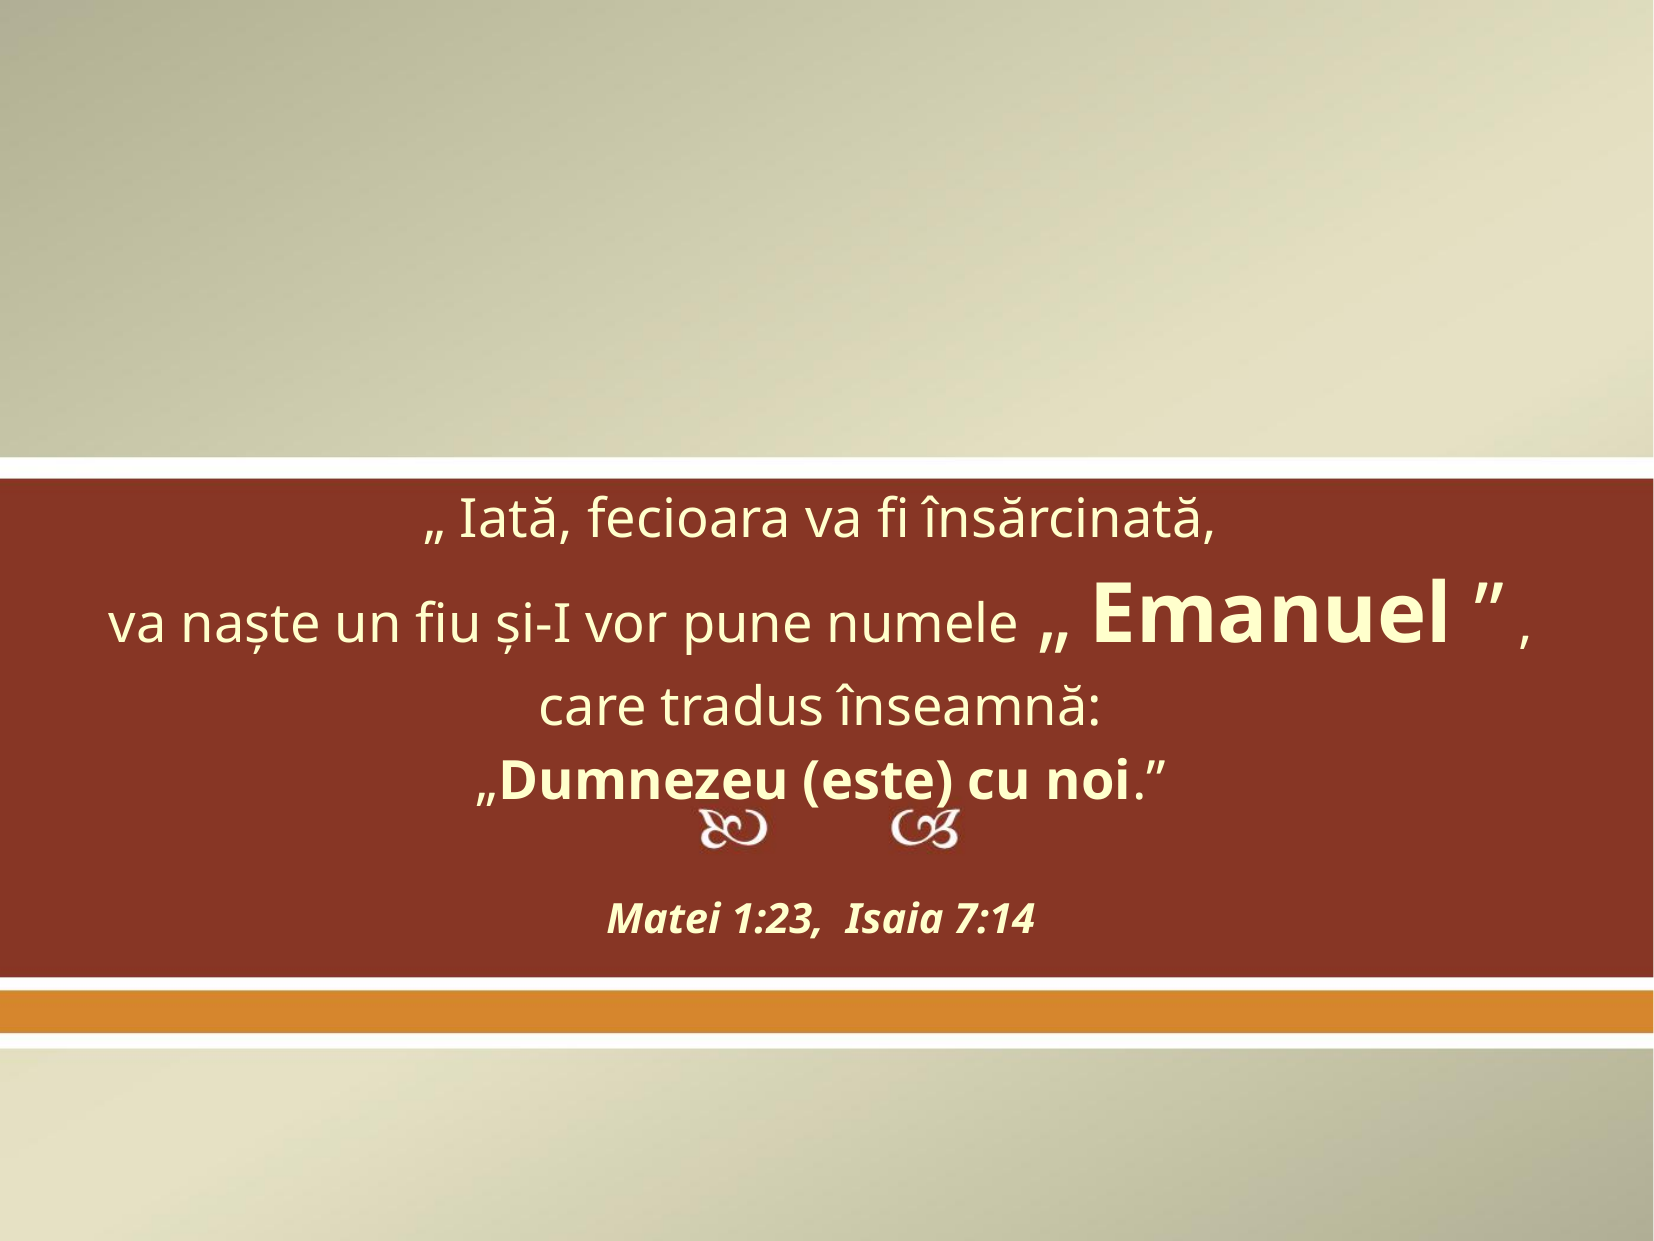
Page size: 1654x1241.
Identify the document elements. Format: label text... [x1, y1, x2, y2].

subtitle „ Iată, fecioara va fi însărcinată, va naşte un fiu şi-I vor pune numele „ Emanuel ” , care tradus înseamnă: „Dumnezeu (este) cu noi.” Matei 1:23, Isaia 7:14 [76, 303, 1565, 1123]
picture [0, 0, 1654, 1241]
